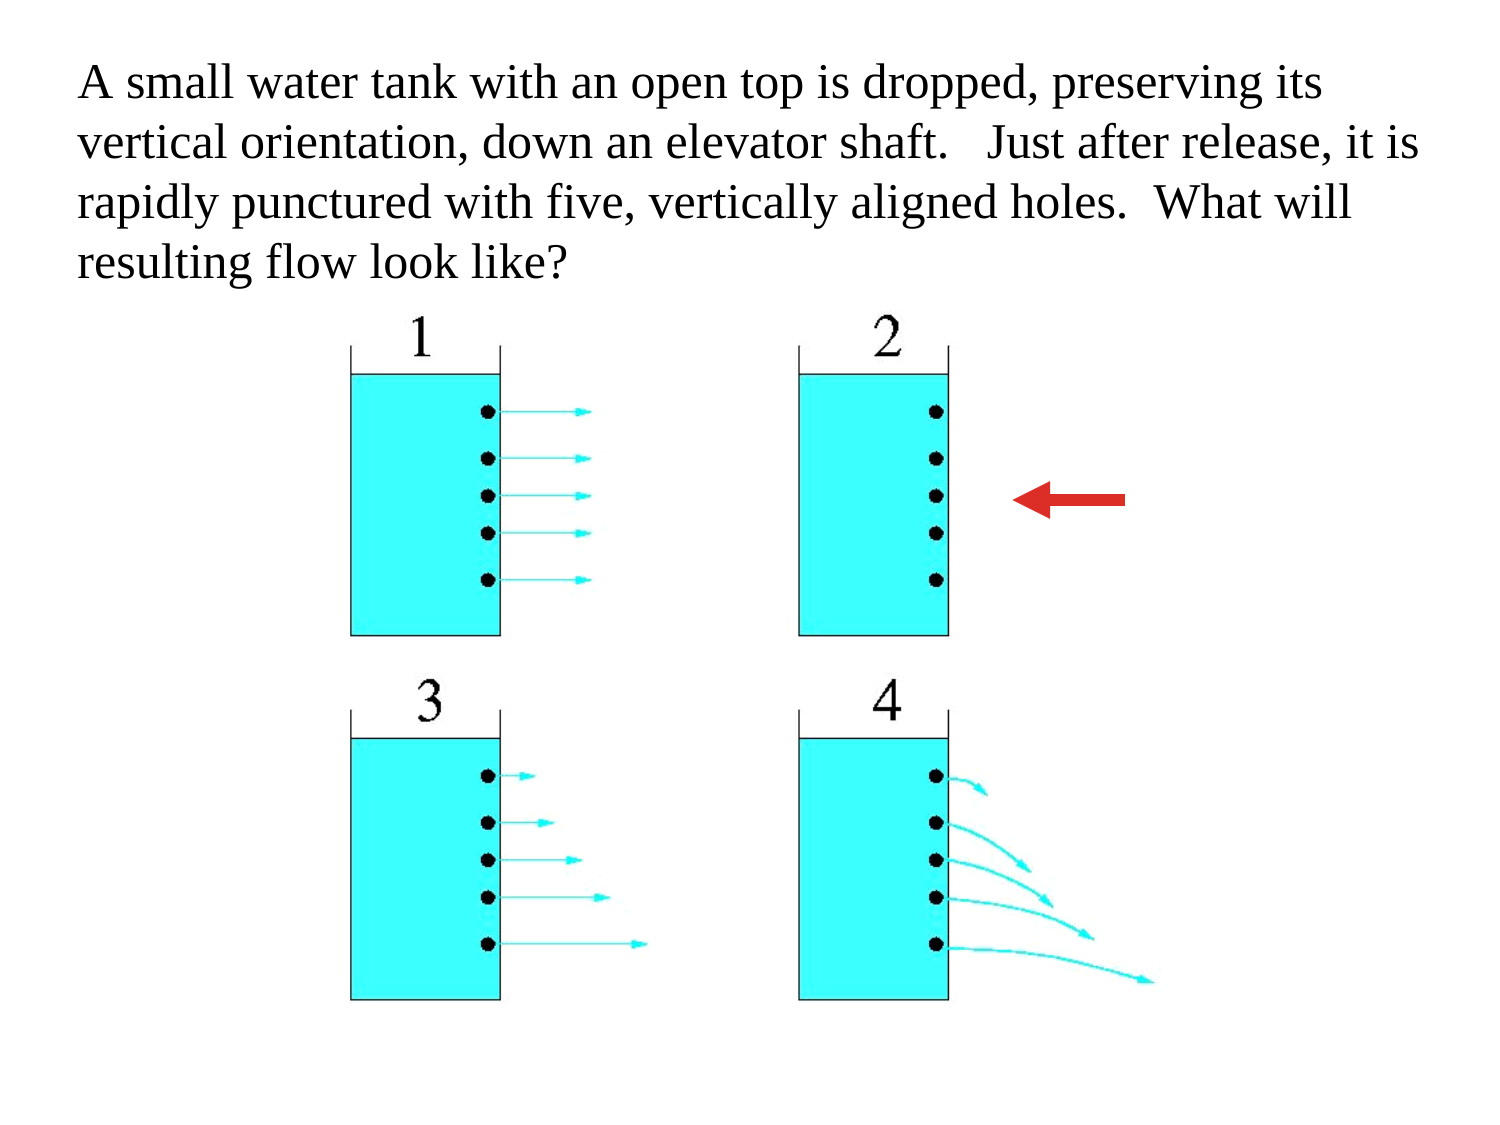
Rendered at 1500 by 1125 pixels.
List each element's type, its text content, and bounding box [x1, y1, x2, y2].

title A small water tank with an open top is dropped, preserving its vertical orientation, down an elevator shaft. Just after release, it is rapidly punctured with five, vertically aligned holes. What will resulting flow look like? [62, 0, 1463, 338]
picture [329, 299, 1176, 1022]
